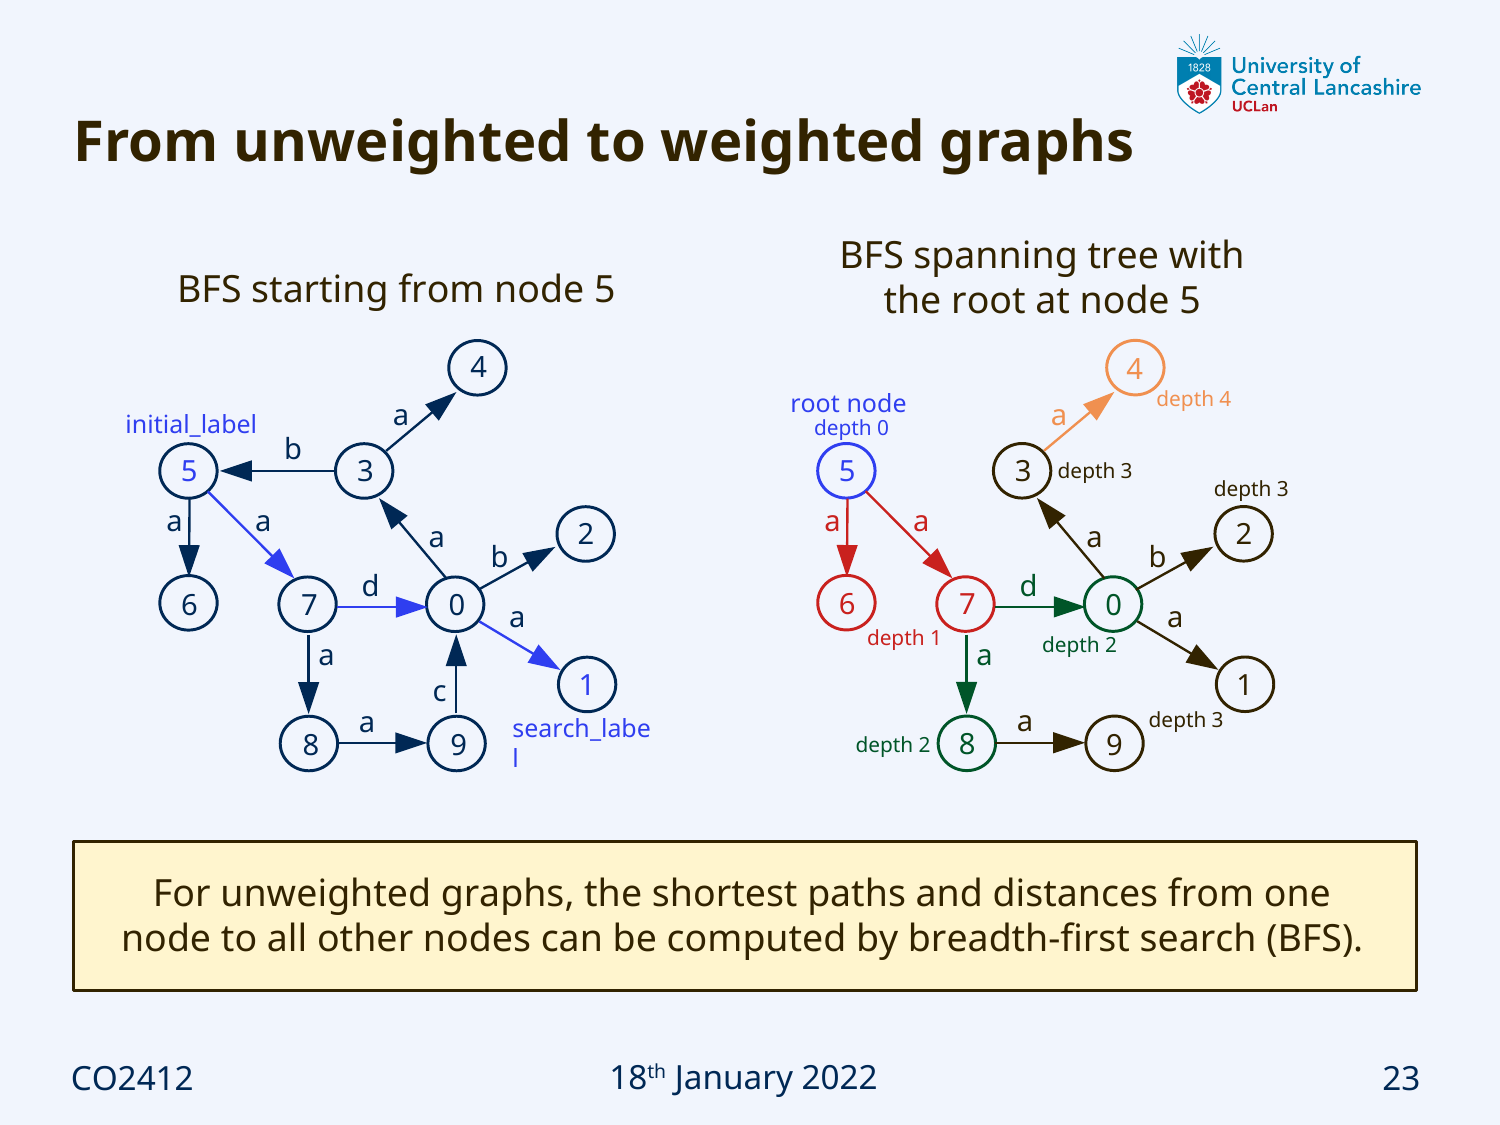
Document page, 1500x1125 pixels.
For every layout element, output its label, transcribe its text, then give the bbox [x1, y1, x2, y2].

text_box 3 [1000, 444, 1048, 500]
text_box 1 [1221, 658, 1270, 714]
text_box depth 0 [799, 407, 926, 457]
picture [1177, 34, 1421, 54]
text_box 8 [944, 718, 992, 773]
text_box 7 [944, 578, 992, 628]
text_box d [1004, 559, 1053, 615]
text_box a [898, 495, 946, 550]
title From unweighted to weighted graphs [58, 54, 1500, 224]
text_box a [378, 389, 426, 444]
text_box 6 [166, 578, 214, 634]
text_box depth 3 [1042, 450, 1169, 500]
text_box 4 [1111, 342, 1160, 398]
text_box a [344, 695, 392, 751]
text_box depth 2 [1027, 624, 1154, 674]
text_box root node [775, 380, 922, 430]
text_box 5 [166, 451, 214, 500]
text_box a [1036, 388, 1084, 444]
text_box 9 [1091, 718, 1139, 774]
text_box 0 [433, 578, 482, 634]
text_box a [413, 511, 462, 566]
text_box 3 [342, 445, 390, 500]
text_box a [494, 591, 542, 647]
text_box BFS starting from node 5 [128, 257, 666, 318]
text_box For unweighted graphs, the shortest paths and distances from one node to all other nodes can be computed by breadth-first search (BFS). [95, 861, 1390, 967]
text_box b [475, 531, 524, 586]
text_box 2 [1220, 518, 1269, 563]
text_box 0 [1090, 578, 1139, 624]
text_box depth 3 [1133, 699, 1260, 749]
text_box c [417, 664, 466, 720]
text_box 7 [286, 578, 334, 634]
text_box b [269, 423, 317, 479]
text_box a [1071, 510, 1120, 566]
text_box 6 [824, 578, 872, 634]
text_box b [1133, 530, 1182, 586]
text_box a [151, 495, 200, 550]
text_box a [1002, 695, 1050, 751]
text_box [73, 841, 1417, 991]
text_box depth 3 [1199, 468, 1326, 518]
text_box initial_label [110, 401, 286, 451]
text_box 9 [435, 718, 484, 774]
text_box depth 2 [840, 724, 967, 774]
text_box 2 [562, 508, 611, 563]
text_box a [809, 494, 858, 550]
text_box 4 [455, 340, 503, 396]
text_box search_label [497, 705, 673, 755]
text_box a [303, 628, 352, 684]
text_box depth 1 [852, 617, 979, 667]
text_box 1 [563, 658, 612, 705]
text_box depth 4 [1141, 378, 1268, 428]
text_box a [1152, 591, 1200, 646]
text_box d [346, 559, 395, 615]
text_box a [240, 495, 288, 551]
text_box 8 [288, 718, 336, 774]
text_box 5 [823, 457, 872, 500]
text_box BFS spanning tree with the root at node 5 [819, 223, 1266, 329]
text_box a [961, 628, 1010, 684]
